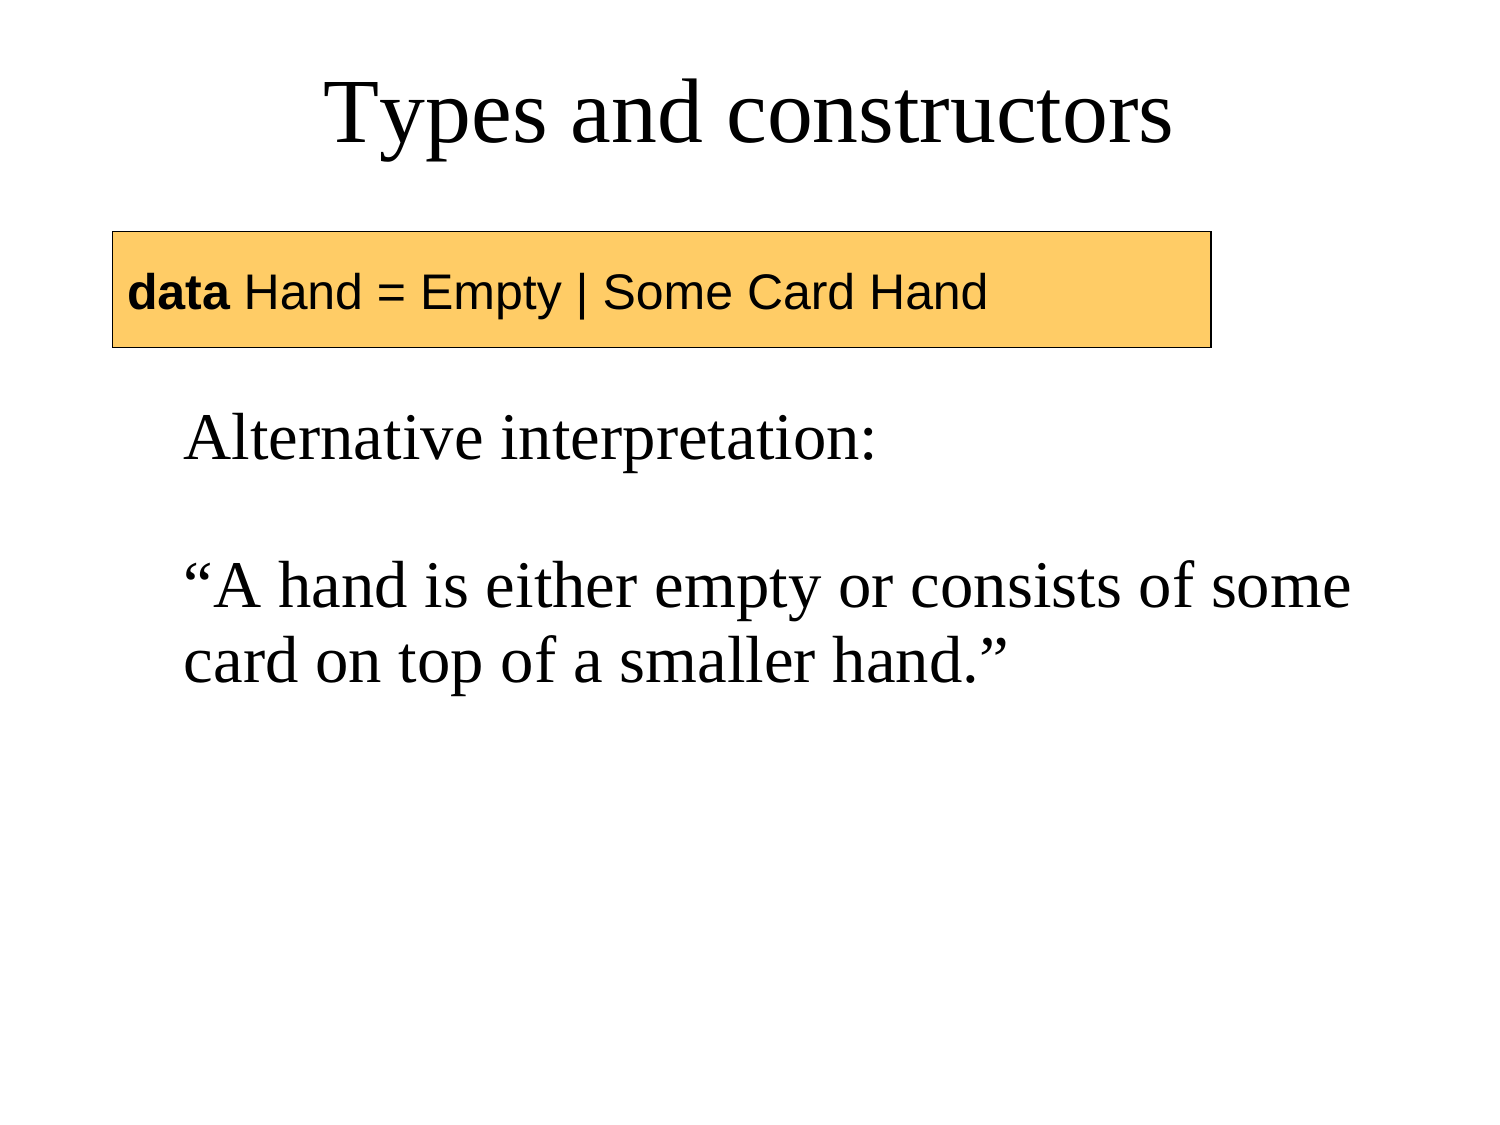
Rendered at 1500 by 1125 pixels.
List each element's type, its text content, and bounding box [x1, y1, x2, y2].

title Types and constructors [112, 17, 1388, 205]
list Alternative interpretation: “A hand is either empty or consists of some card on top of a smaller hand.” [112, 392, 1388, 996]
text_box data Hand = Empty | Some Card Hand [112, 231, 1211, 348]
